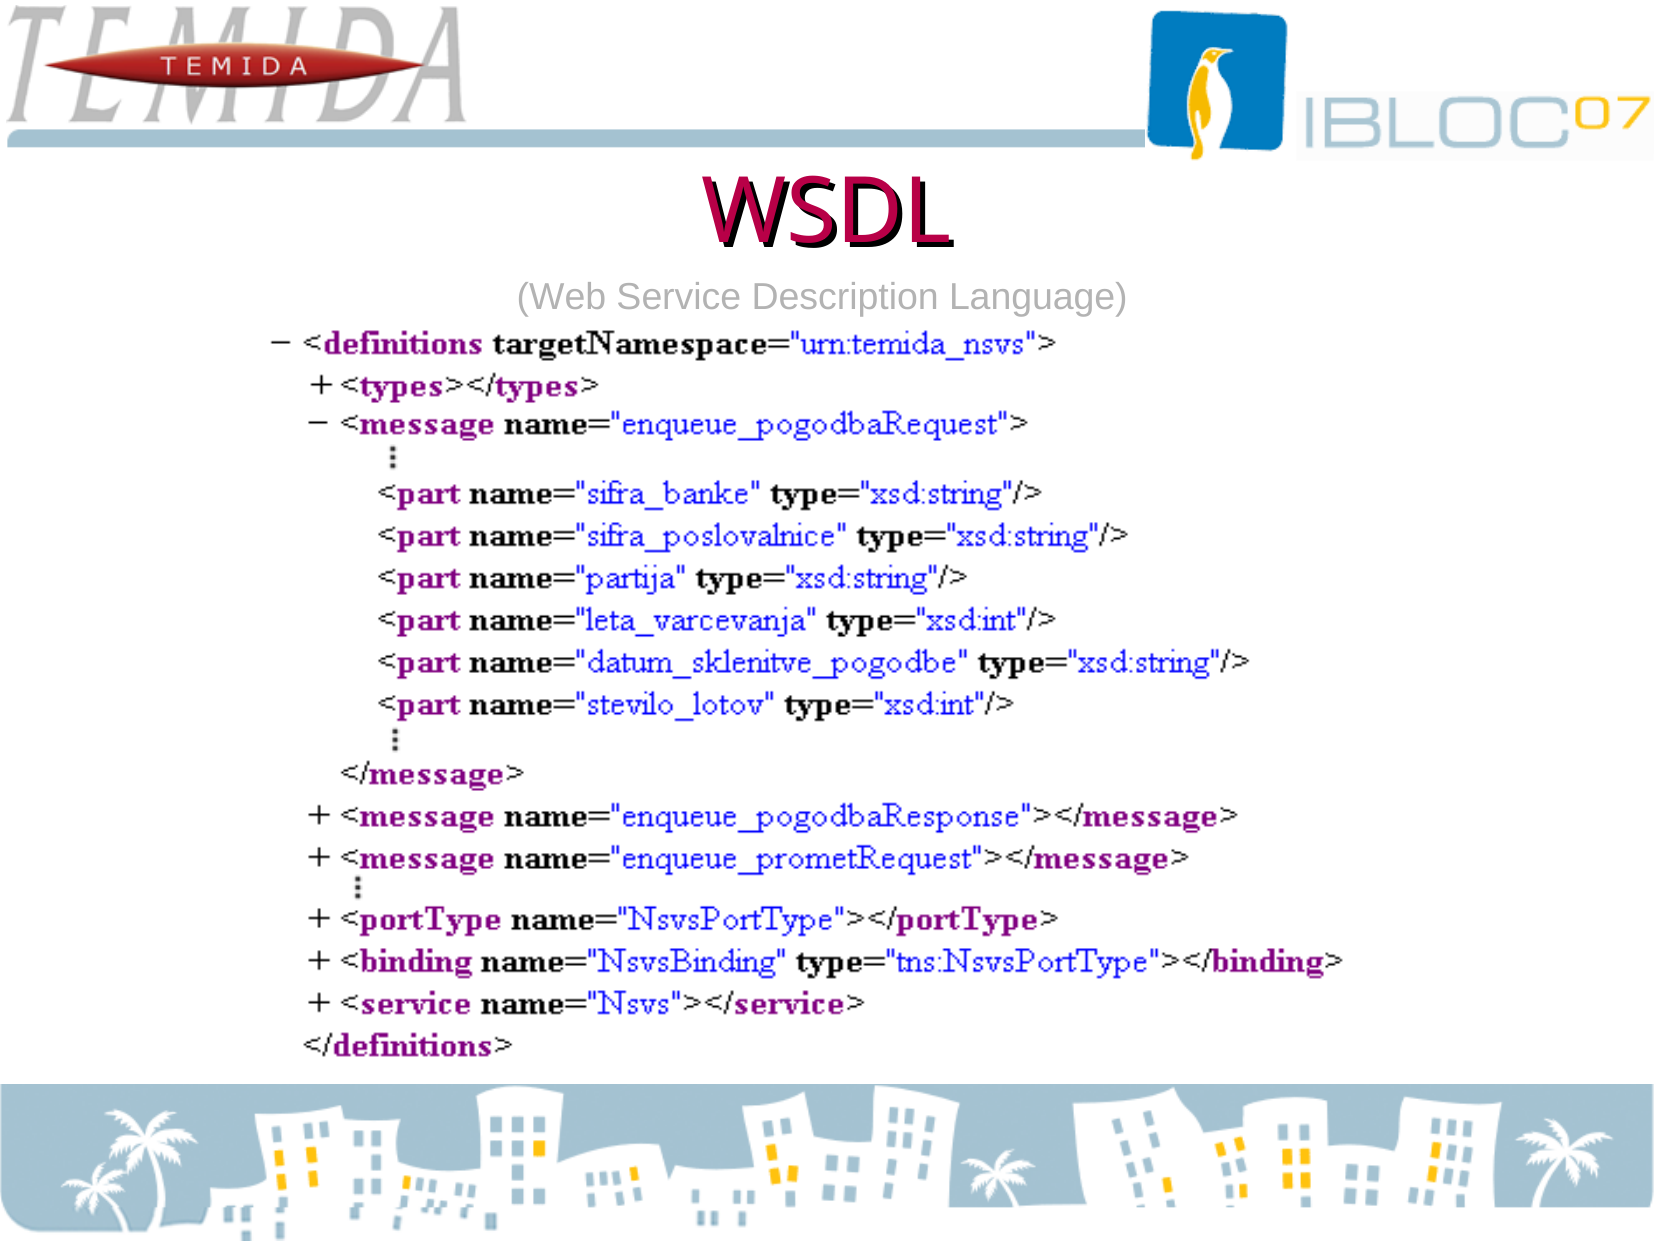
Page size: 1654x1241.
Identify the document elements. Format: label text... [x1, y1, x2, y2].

title WSDL [0, 125, 1654, 289]
picture [0, 1084, 1654, 1241]
picture [265, 325, 1359, 1063]
picture [6, 5, 1654, 125]
text_box (Web Service Description Language) [501, 267, 1143, 325]
